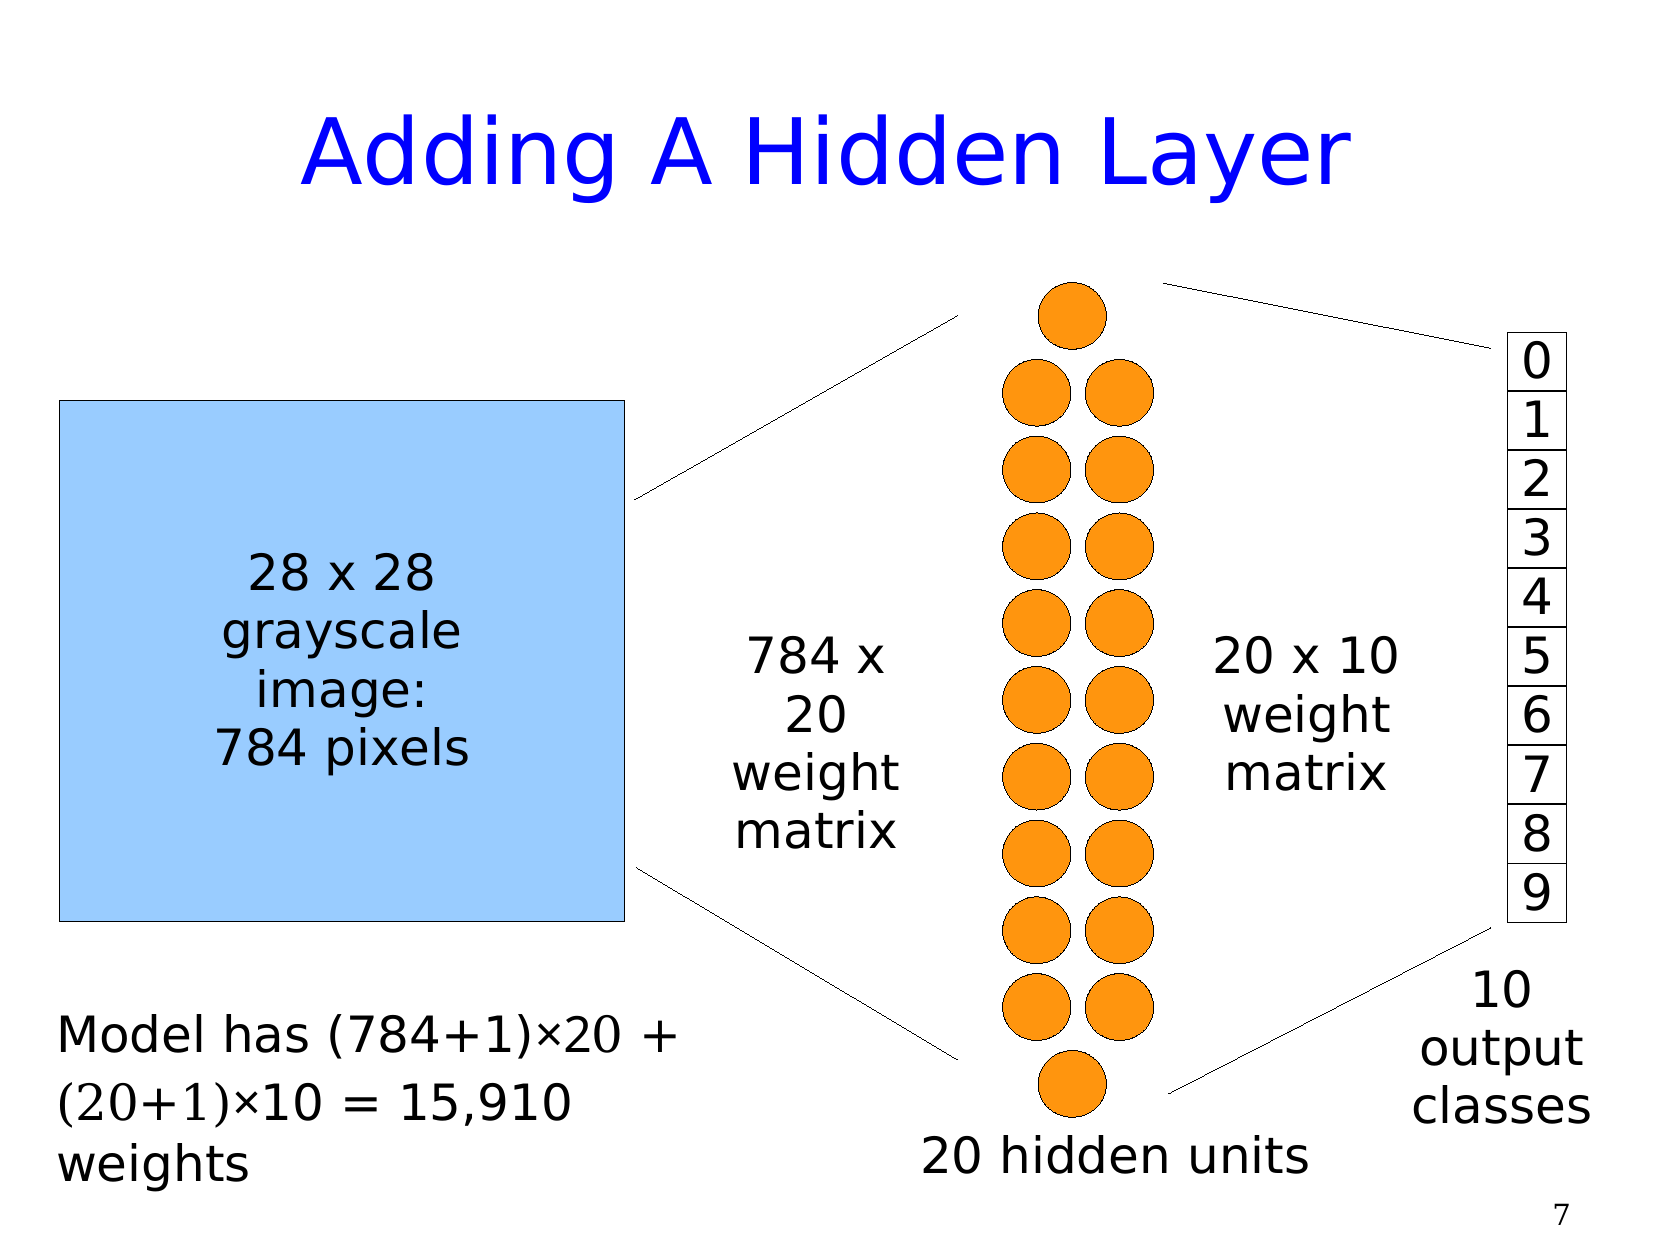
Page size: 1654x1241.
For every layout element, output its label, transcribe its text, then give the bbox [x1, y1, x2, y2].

text_box 5 [1507, 627, 1567, 686]
text_box [1085, 359, 1154, 427]
text_box 784 x 20 weight matrix [701, 620, 932, 868]
text_box 20 x 10 weight matrix [1191, 620, 1422, 810]
text_box 28 x 28 grayscale image: 784 pixels [59, 400, 625, 922]
title Adding A Hidden Layer [82, 49, 1571, 257]
text_box [1002, 820, 1071, 887]
text_box [1085, 743, 1154, 811]
text_box 9 [1507, 863, 1567, 923]
text_box 4 [1507, 568, 1567, 627]
text_box [1085, 973, 1154, 1041]
text_box [1002, 896, 1071, 964]
text_box [1002, 436, 1071, 503]
text_box Model has (784+1)×20 + (20+1)×10 = 15,910 weights [41, 991, 790, 1181]
text_box 2 [1507, 450, 1567, 509]
text_box [1002, 973, 1071, 1041]
text_box 6 [1507, 686, 1567, 745]
text_box [1085, 666, 1154, 734]
text_box [1002, 512, 1071, 580]
text_box [1002, 743, 1071, 811]
text_box 20 hidden units [890, 1119, 1340, 1236]
text_box [1002, 589, 1071, 657]
text_box 7 [1507, 745, 1567, 804]
text_box [1085, 820, 1154, 887]
text_box [1085, 512, 1154, 580]
text_box 10 output classes [1374, 953, 1629, 1144]
text_box [1085, 896, 1154, 964]
text_box [1038, 1050, 1107, 1118]
text_box [1038, 282, 1107, 350]
text_box [1002, 666, 1071, 734]
text_box 3 [1507, 509, 1567, 568]
text_box [1085, 589, 1154, 657]
text_box 1 [1507, 391, 1567, 450]
text_box [1085, 436, 1154, 503]
text_box [1002, 359, 1071, 427]
text_box 8 [1507, 804, 1567, 863]
text_box 0 [1507, 332, 1567, 391]
